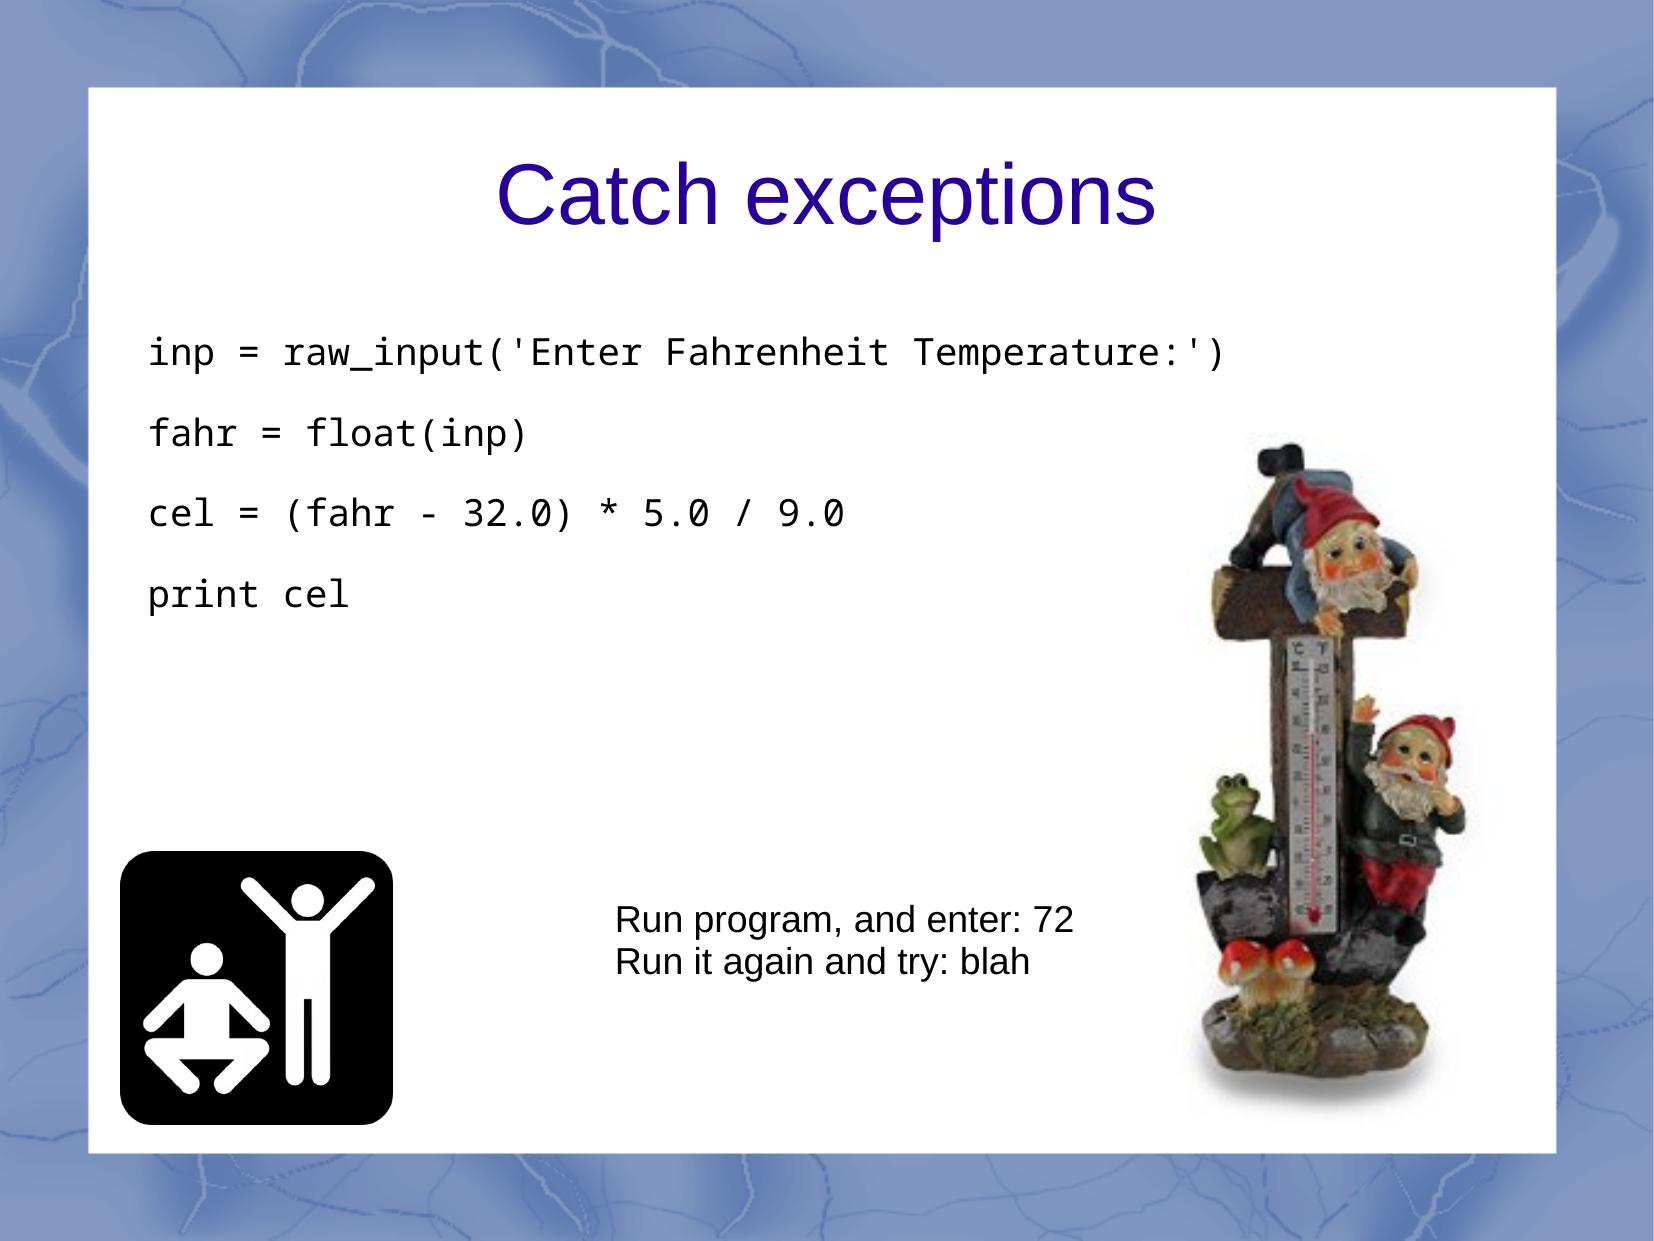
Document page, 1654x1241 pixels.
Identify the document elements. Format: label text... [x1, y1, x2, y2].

list inp = raw_input('Enter Fahrenheit Temperature:') fahr = float(inp) cel = (fahr - 32.0) * 5.0 / 9.0 print cel [147, 325, 1506, 662]
picture [0, 0, 1654, 1241]
text_box Run program, and enter: 72 Run it again and try: blah [600, 891, 1090, 991]
title Catch exceptions [118, 90, 1536, 298]
